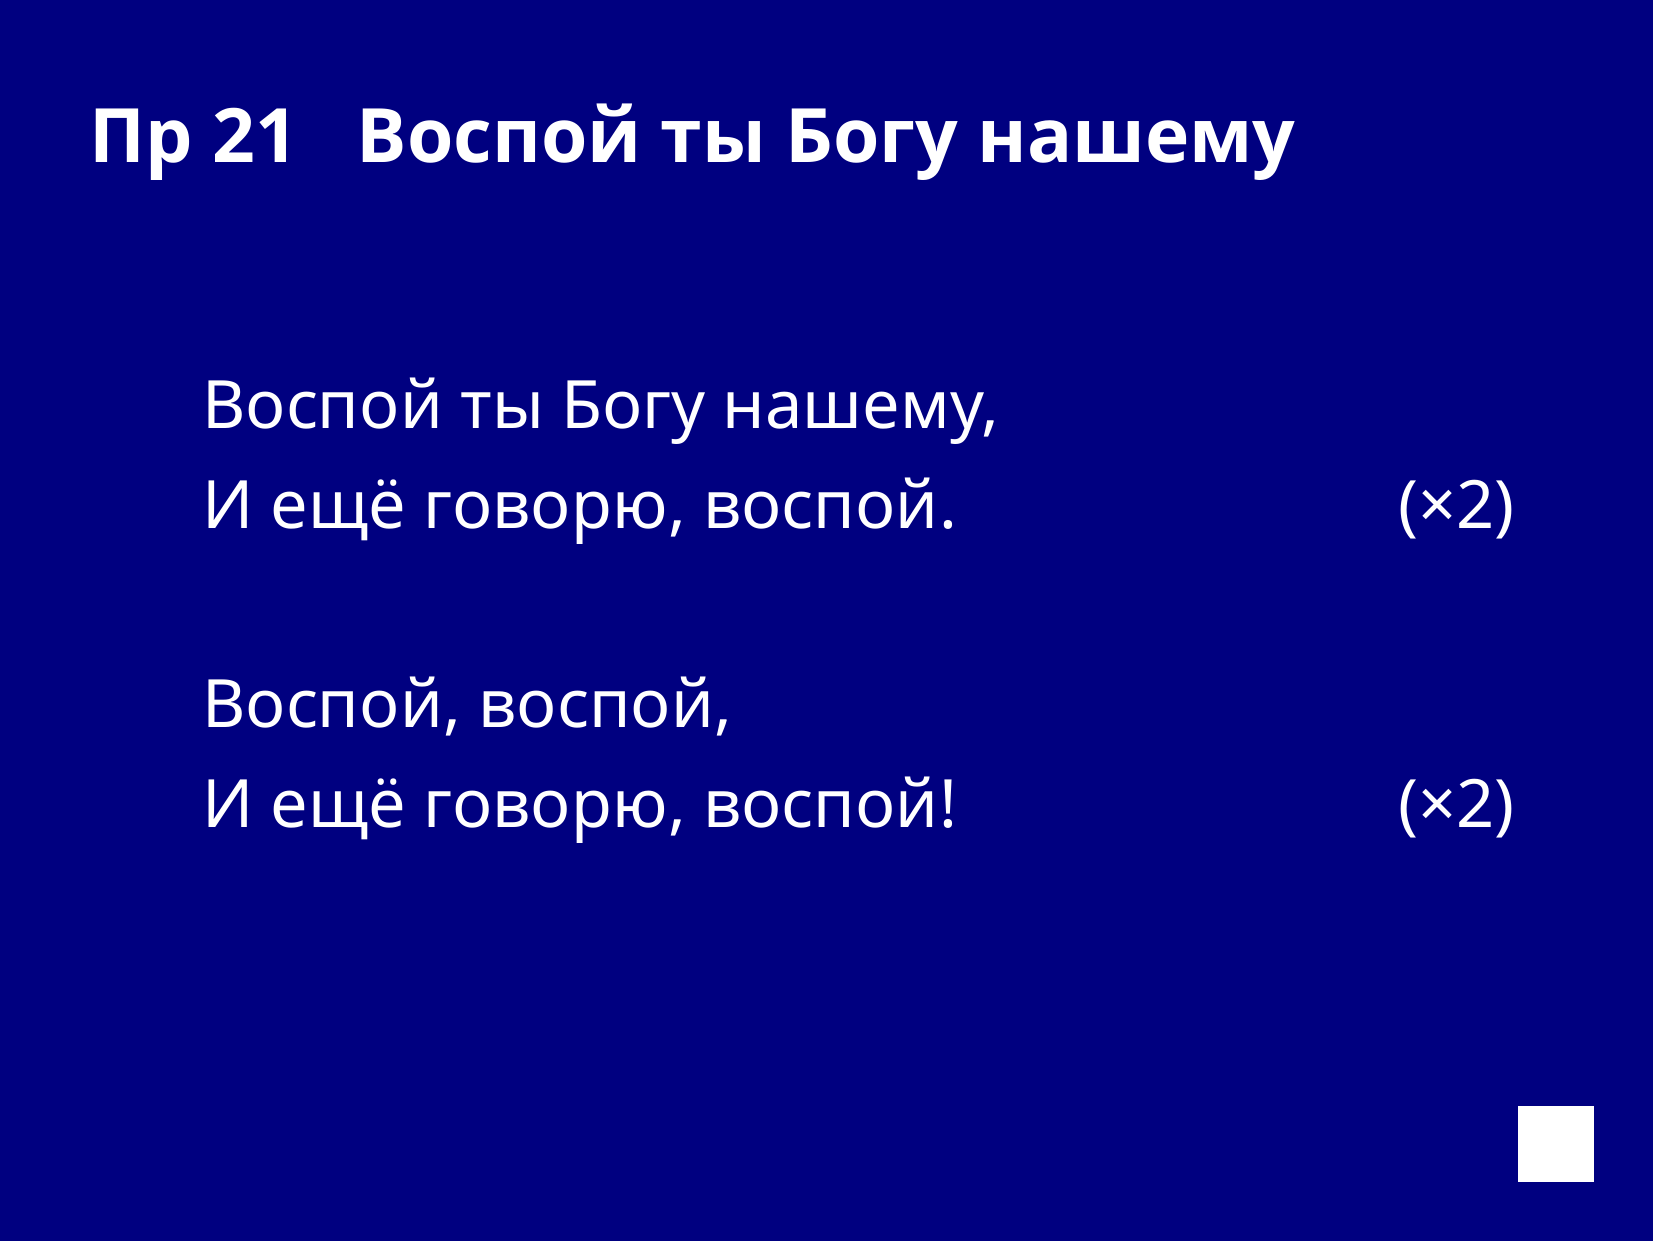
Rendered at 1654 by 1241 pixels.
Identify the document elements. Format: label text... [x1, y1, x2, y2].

text_box [1518, 1106, 1594, 1182]
text_box Пр 21 Воспой ты Богу нашему [75, 75, 1576, 188]
text_box Воспой ты Богу нашему, И ещё говорю, воспой. (×2) Воспой, воспой, И ещё говорю, воспой! (×2) [75, 188, 1576, 1163]
